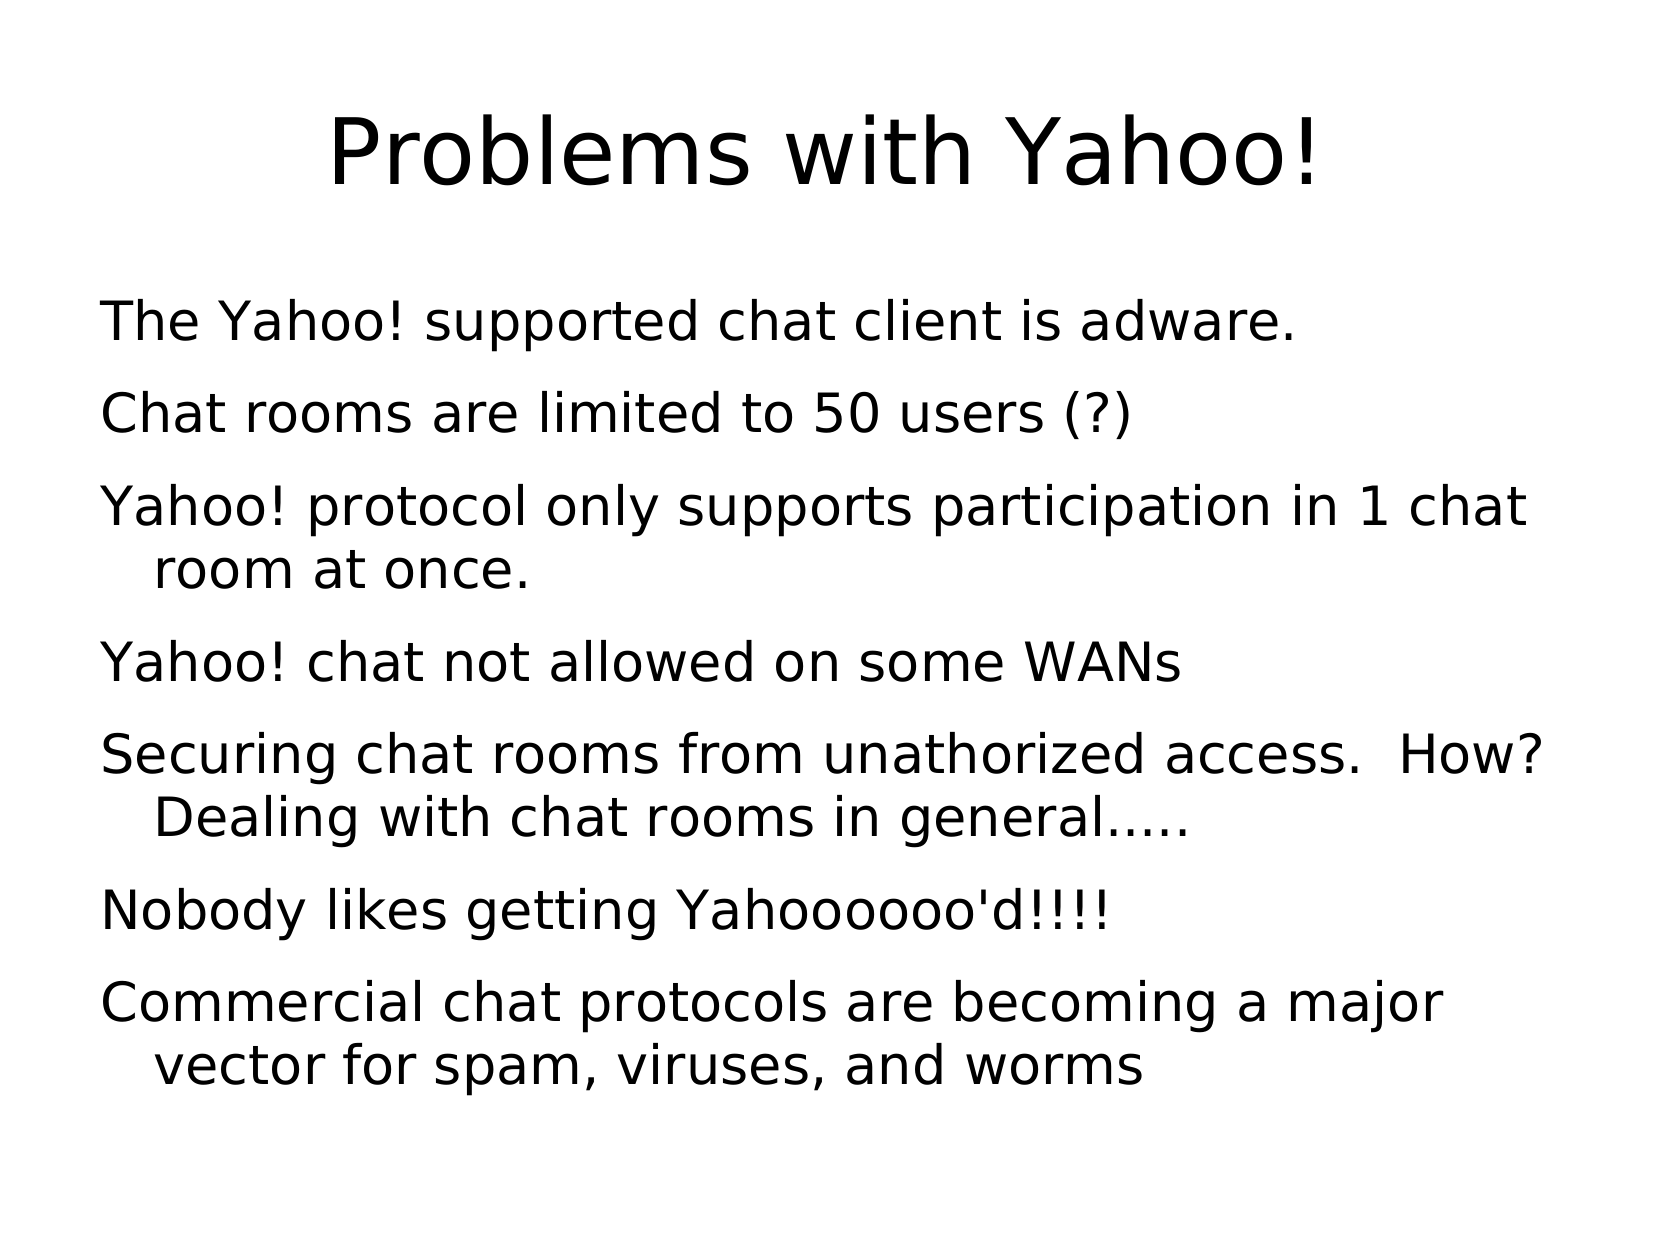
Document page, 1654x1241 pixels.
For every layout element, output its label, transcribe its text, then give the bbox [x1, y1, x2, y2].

list The Yahoo! supported chat client is adware. Chat rooms are limited to 50 users (?) Yahoo! protocol only supports participation in 1 chat room at once. Yahoo! chat not allowed on some WANs Securing chat rooms from unathorized access. How? Dealing with chat rooms in general..... Nobody likes getting Yahoooooo'd!!!! Commercial chat protocols are becoming a major vector for spam, viruses, and worms [82, 290, 1571, 1109]
title Problems with Yahoo! [82, 49, 1571, 257]
